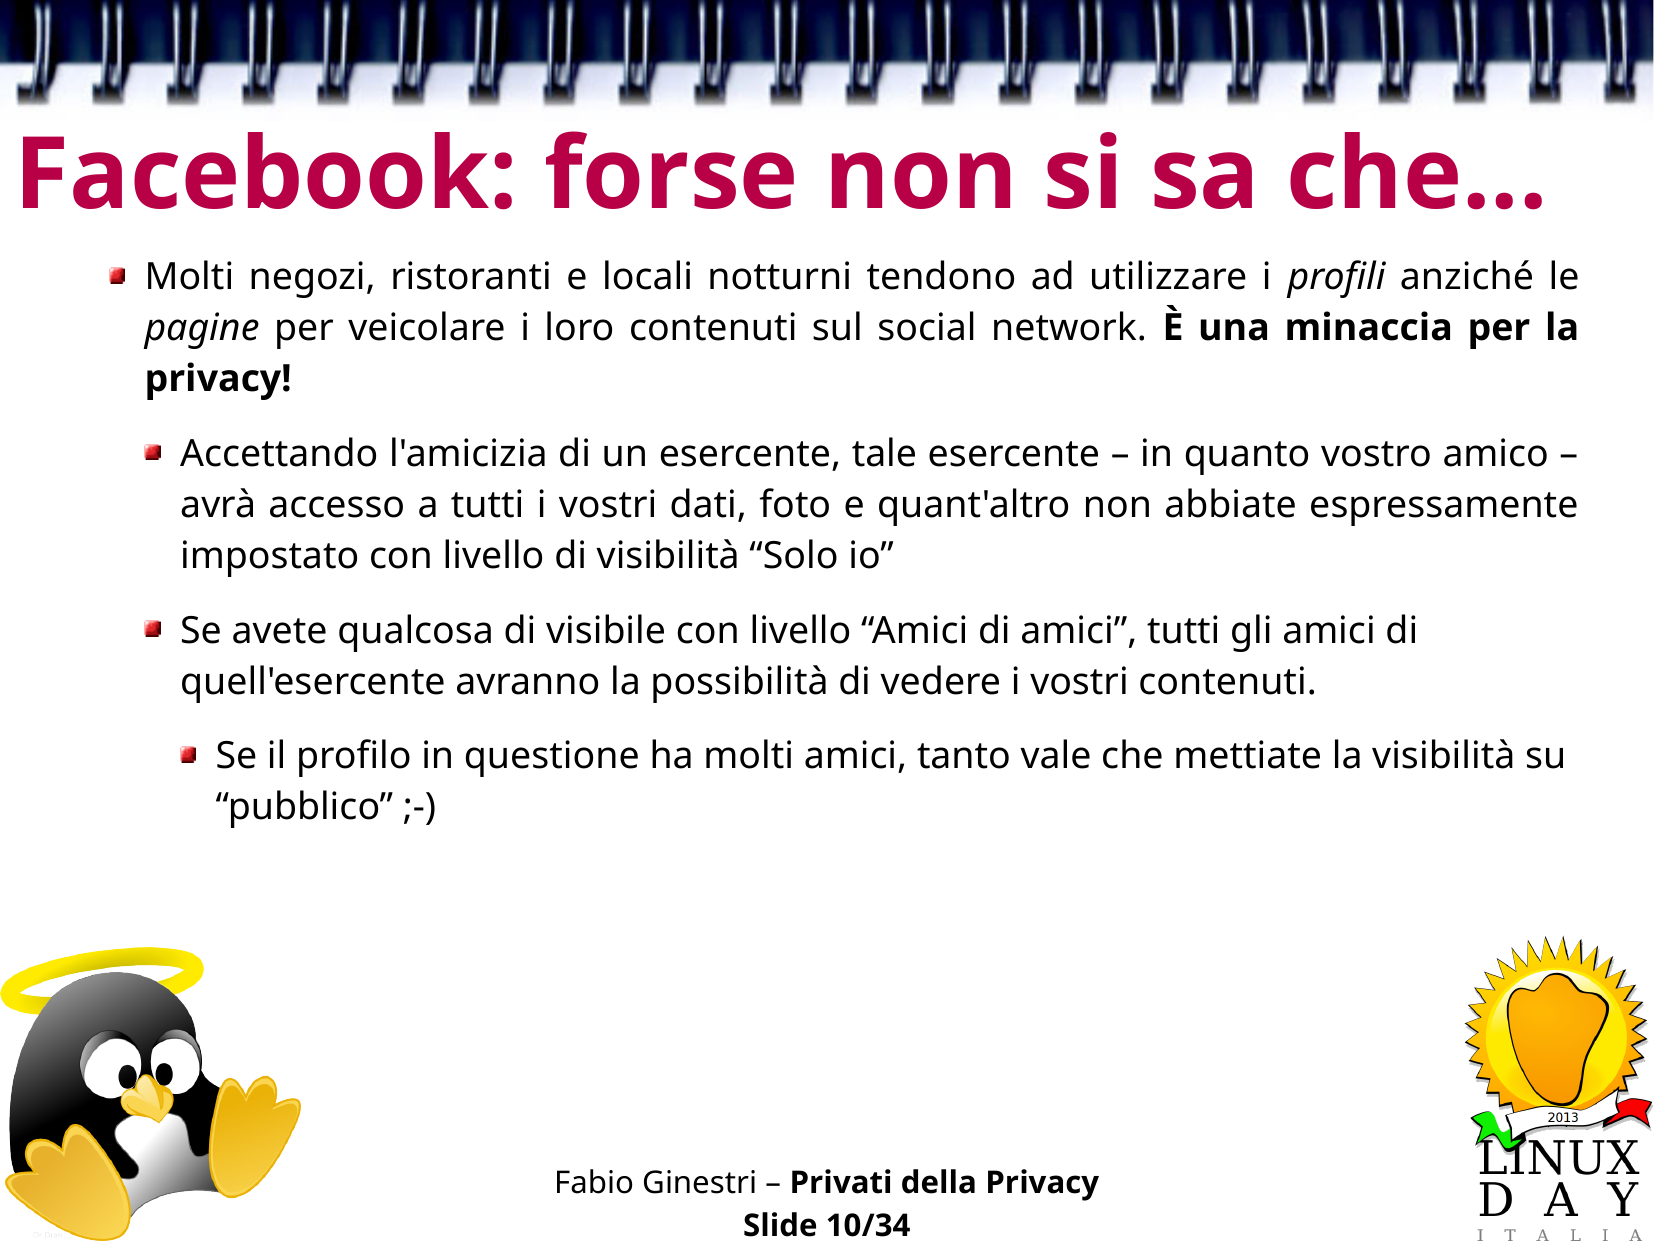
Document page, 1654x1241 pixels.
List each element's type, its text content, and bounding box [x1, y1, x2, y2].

picture [1464, 935, 1654, 1241]
picture [0, 0, 1654, 121]
text_box Facebook: forse non si sa che... [0, 94, 1523, 226]
text_box Fabio Ginestri – Privati della Privacy Slide <numero>/34 [550, 1152, 1104, 1241]
picture [0, 947, 301, 1241]
text_box Molti negozi, ristoranti e locali notturni tendono ad utilizzare i profili anziché le pagine per veicolare i loro contenuti sul social network. È una minaccia per la privacy! Accettando l'amicizia di un esercente, tale esercente – in quanto vostro amico – avrà accesso a tutti i vostri dati, foto e quant'altro non abbiate espressamente impostato con livello di visibilità “Solo io” Se avete qualcosa di visibile con livello “Amici di amici”, tutti gli amici di quell'esercente avranno la possibilità di vedere i vostri contenuti. Se il profilo in questione ha molti amici, tanto vale che mettiate la visibilità su “pubblico” ;-) [59, 242, 1595, 764]
